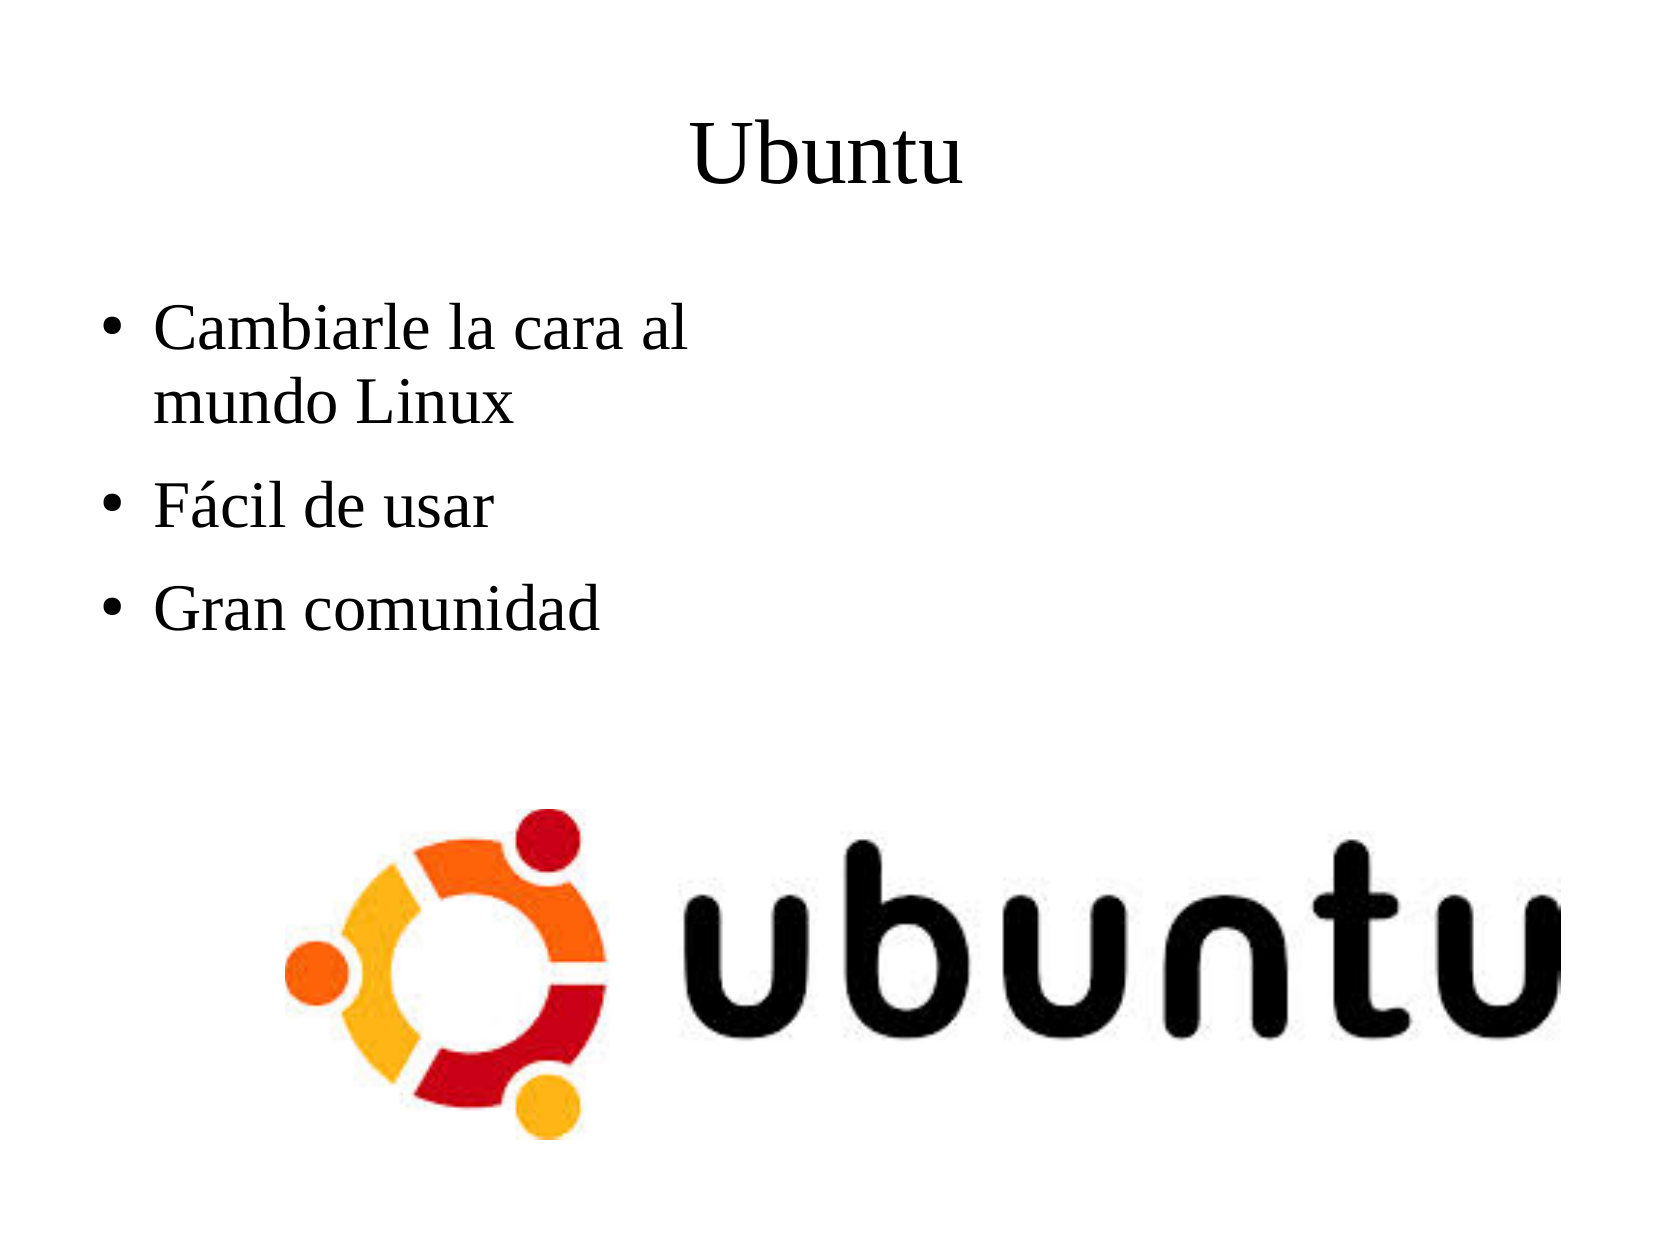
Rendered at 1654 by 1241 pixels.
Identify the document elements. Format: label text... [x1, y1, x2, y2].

picture [285, 809, 1561, 1141]
title Ubuntu [82, 49, 1571, 257]
list Cambiarle la cara al mundo Linux Fácil de usar Gran comunidad [82, 290, 809, 1010]
